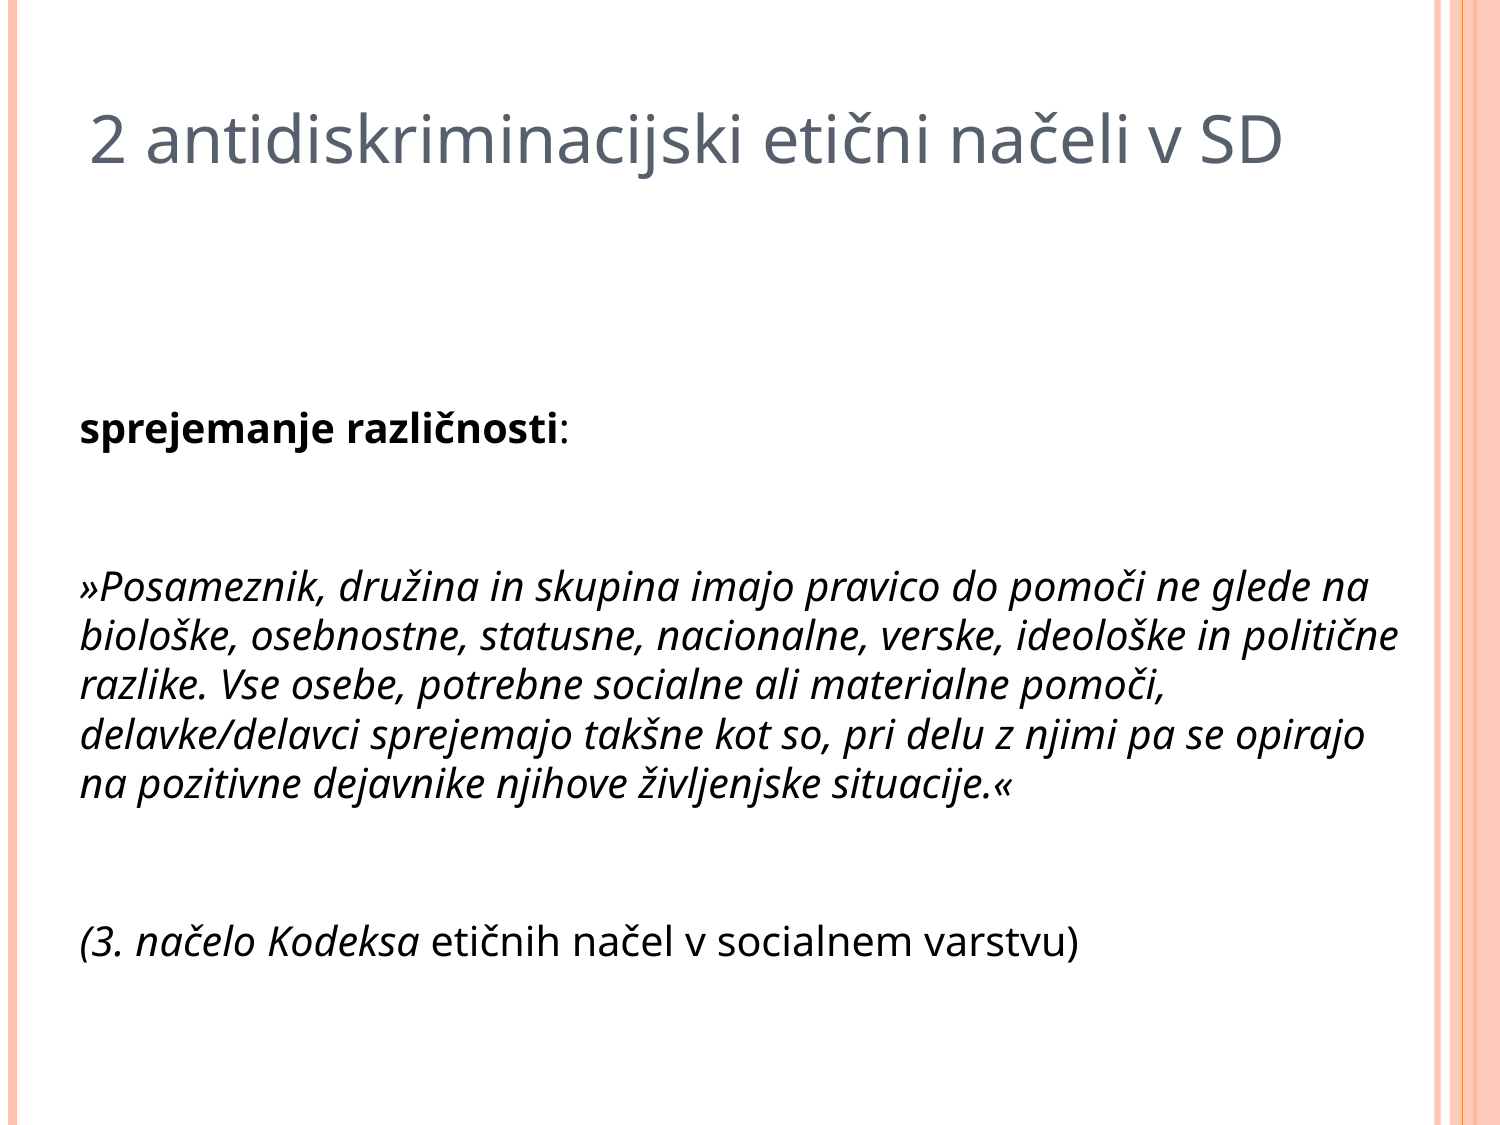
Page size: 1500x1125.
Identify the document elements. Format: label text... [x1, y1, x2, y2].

title 2 antidiskriminacijski etični načeli v SD [75, 45, 1425, 185]
list sprejemanje različnosti: »Posameznik, družina in skupina imajo pravico do pomoči ne glede na biološke, osebnostne, statusne, nacionalne, verske, ideološke in politične razlike. Vse osebe, potrebne socialne ali materialne pomoči, delavke/delavci sprejemajo takšne kot so, pri delu z njimi pa se opirajo na pozitivne dejavnike njihove življenjske situacije.« (3. načelo Kodeksa etičnih načel v socialnem varstvu) [64, 326, 1415, 976]
